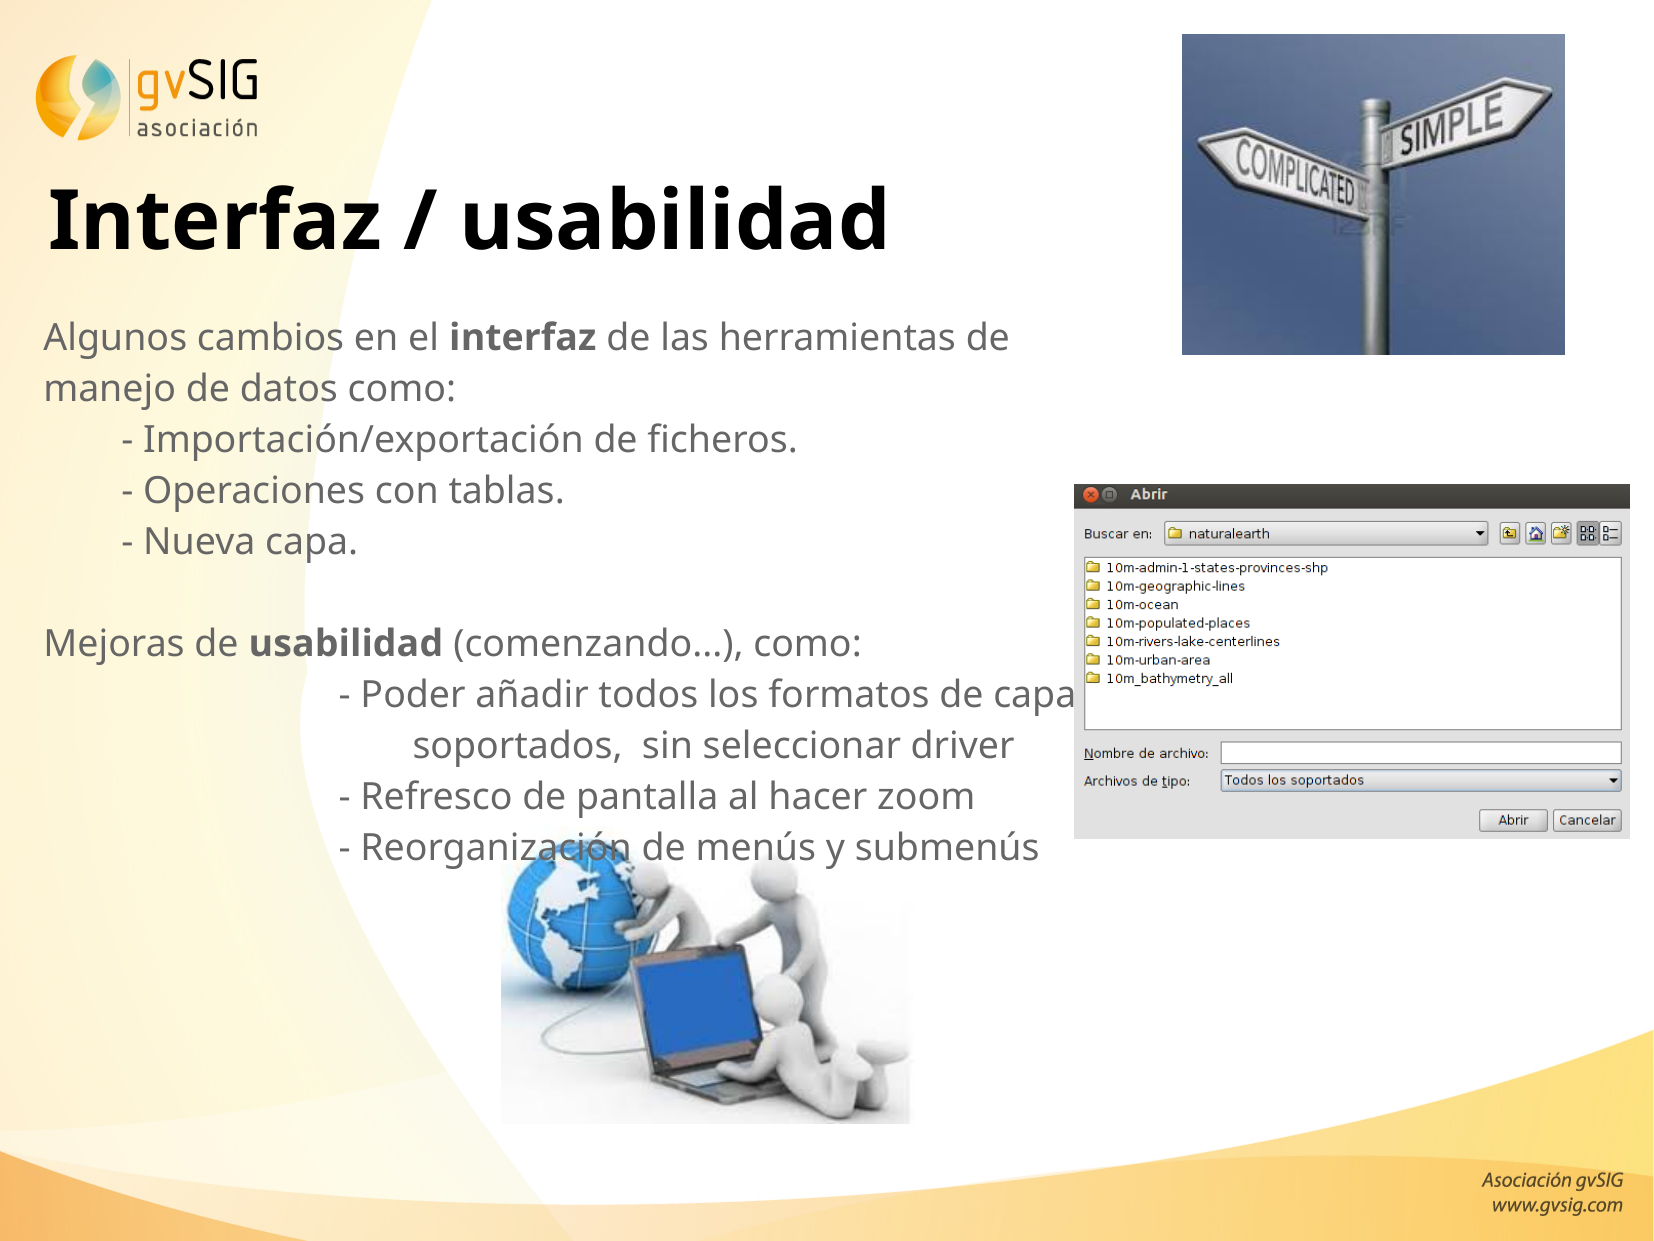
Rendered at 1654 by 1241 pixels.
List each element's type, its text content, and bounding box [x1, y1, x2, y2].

title Interfaz / usabilidad [48, 170, 1182, 265]
picture [0, 0, 1654, 1241]
text_box Algunos cambios en el interfaz de las herramientas de manejo de datos como: - Importación/exportación de ficheros. - Operaciones con tablas. - Nueva capa. Mejoras de usabilidad (comenzando...), como: - Poder añadir todos los formatos de capa soportados, sin seleccionar driver - Refresco de pantalla al hacer zoom - Reorganización de menús y submenús [28, 302, 1099, 892]
